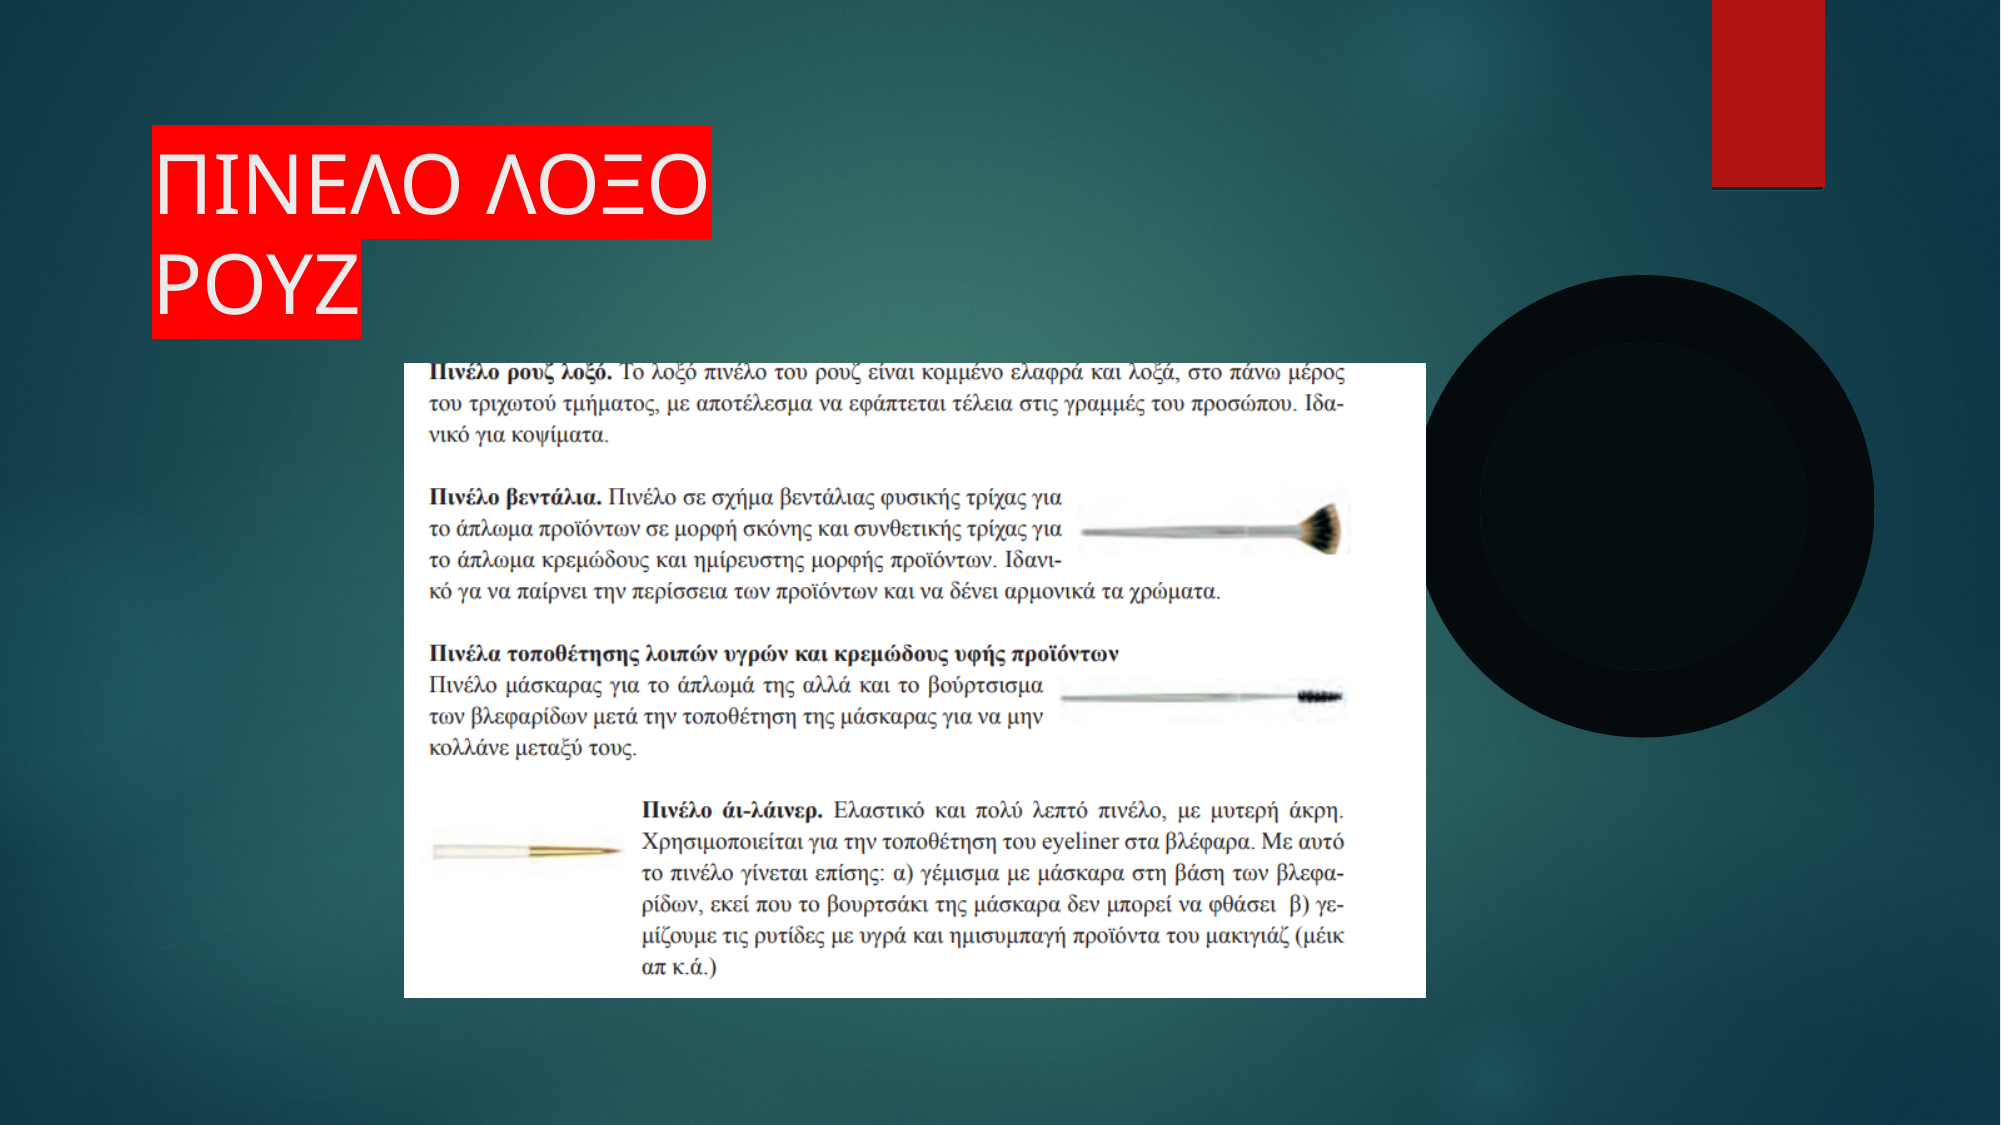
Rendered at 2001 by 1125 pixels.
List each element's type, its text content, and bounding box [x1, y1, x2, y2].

title ΠΙΝΕΛΟ ΛΟΞΟ ΡΟΥΖ [137, 123, 915, 278]
picture [404, 363, 1426, 998]
